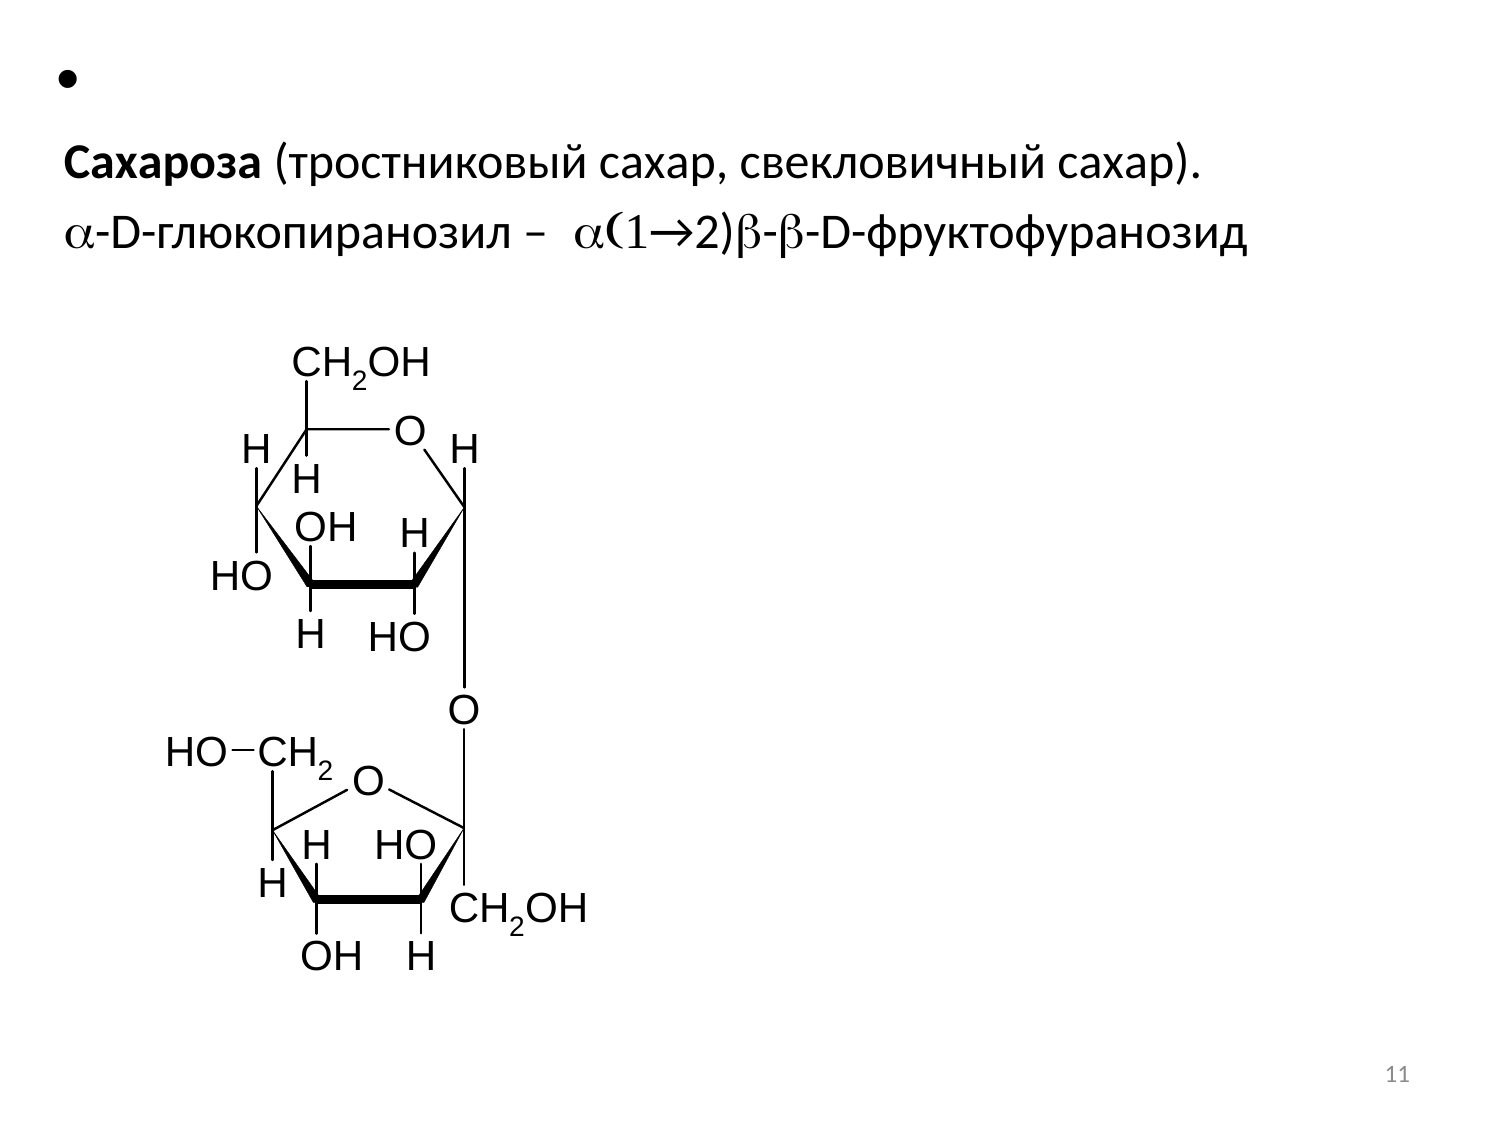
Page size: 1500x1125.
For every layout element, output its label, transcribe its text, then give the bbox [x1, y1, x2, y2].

chart [159, 338, 597, 988]
list Сахароза (тростниковый сахар, свекловичный сахар). a-D-глюкопиранозил – a(1→2)b-b-D-фруктофуранозид [41, 30, 1471, 601]
slide_number <номер> [1074, 1042, 1425, 1103]
